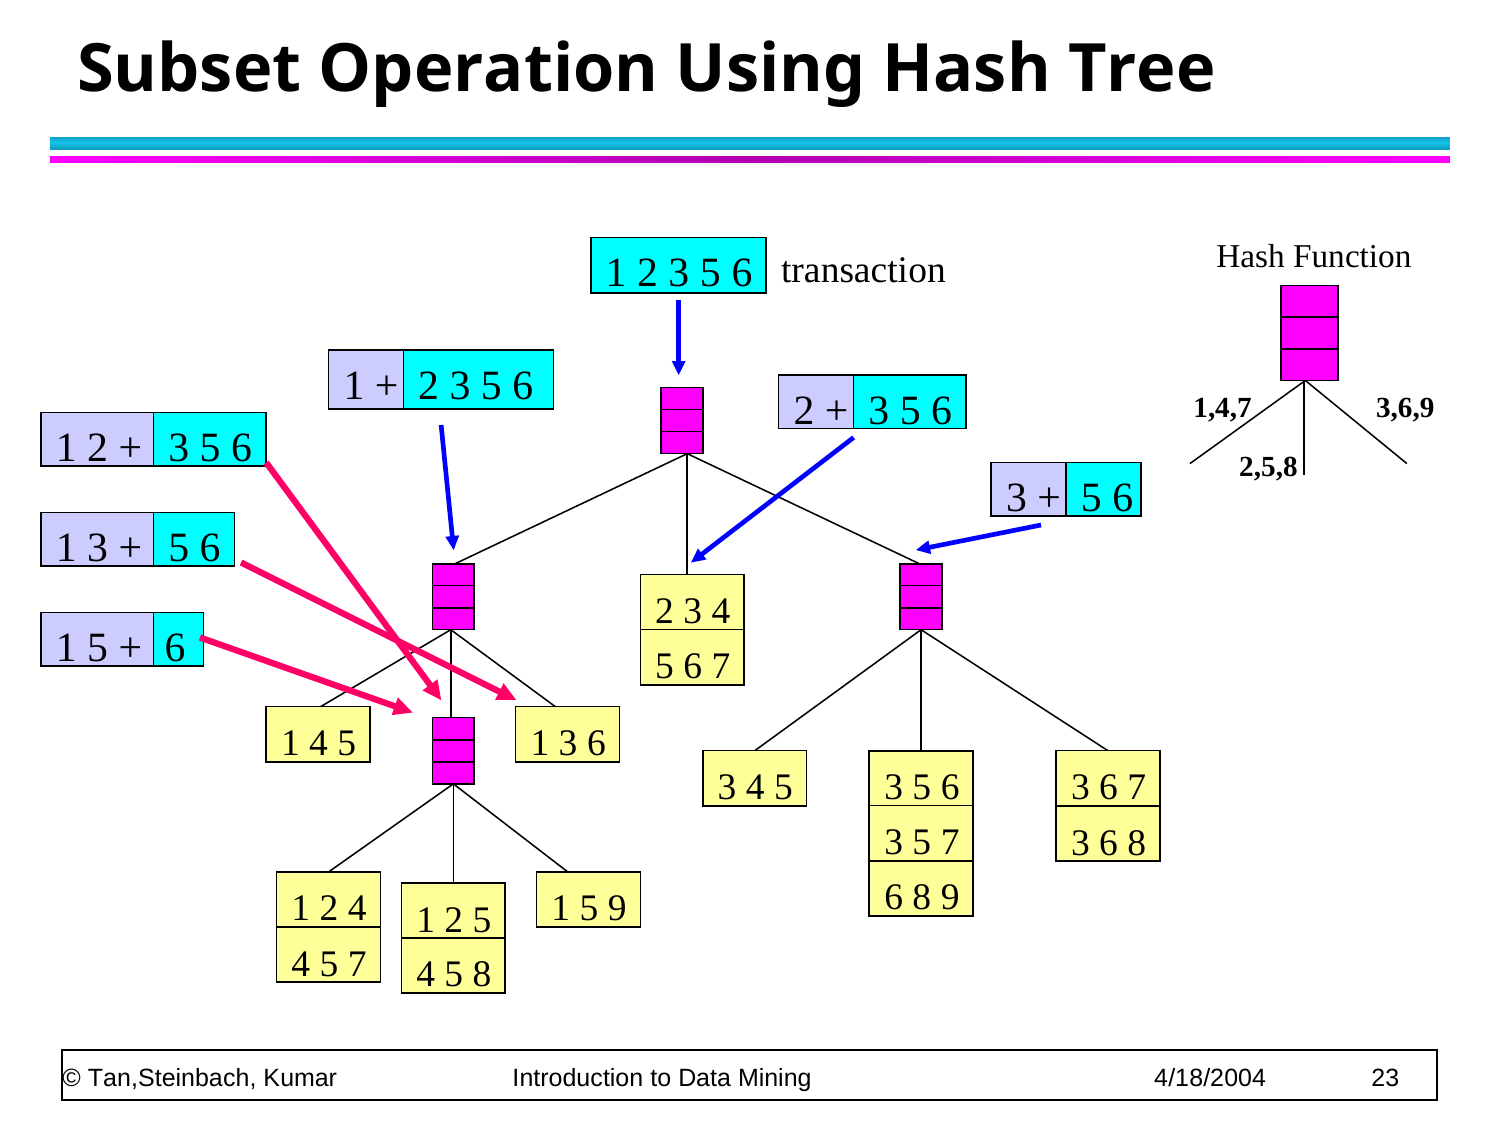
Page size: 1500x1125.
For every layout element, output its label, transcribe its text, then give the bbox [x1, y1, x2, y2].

text_box 1 3 6 [515, 710, 621, 772]
text_box 2 3 5 6 [403, 350, 549, 416]
text_box [900, 586, 942, 607]
text_box 2 + [778, 375, 864, 441]
text_box 1,4,7 [1238, 410, 1267, 431]
text_box 1 + [328, 350, 403, 416]
text_box 1,4,7 [1178, 380, 1267, 431]
text_box 3 6 7 [1056, 754, 1162, 809]
text_box 2 3 4 [640, 578, 746, 633]
text_box [536, 871, 641, 875]
text_box 3 + [991, 462, 1076, 529]
text_box [515, 706, 620, 710]
text_box 5 6 [1076, 462, 1149, 529]
text_box 2,5,8 [1224, 440, 1313, 491]
text_box [432, 586, 474, 607]
text_box [640, 629, 745, 633]
text_box Hash Function [1201, 226, 1427, 282]
text_box 1 3 + [41, 512, 158, 578]
text_box 3 5 6 [864, 375, 968, 441]
text_box [640, 574, 745, 578]
text_box 4 5 8 [401, 941, 507, 1003]
text_box 1 2 + [41, 412, 158, 478]
text_box [661, 410, 703, 431]
text_box 1 2 3 5 6 [590, 237, 768, 304]
text_box [1281, 285, 1339, 381]
text_box 3 6 8 [1056, 809, 1162, 871]
text_box [432, 608, 474, 630]
text_box 3 4 5 [702, 754, 808, 816]
text_box [432, 762, 474, 784]
text_box [432, 563, 474, 585]
text_box [868, 750, 974, 917]
text_box 6 8 9 [869, 864, 975, 926]
text_box 5 6 [158, 512, 236, 578]
text_box [276, 871, 381, 875]
text_box [276, 927, 381, 931]
text_box [661, 387, 703, 409]
text_box [661, 432, 703, 454]
text_box 3,6,9 [1361, 380, 1450, 431]
title Subset Operation Using Hash Tree [62, 22, 1421, 113]
text_box 3 5 6 [869, 754, 975, 809]
text_box [1056, 750, 1161, 754]
text_box 1 5 9 [536, 875, 642, 937]
text_box 4 5 7 [276, 931, 382, 992]
text_box 3 5 6 [158, 412, 268, 478]
text_box 1 2 5 [401, 886, 507, 941]
text_box [900, 609, 942, 630]
text_box 5 6 7 [640, 633, 746, 695]
text_box [266, 706, 370, 710]
text_box [549, 350, 554, 409]
text_box [1056, 805, 1161, 809]
text_box 1 2 4 [276, 875, 382, 931]
text_box [900, 563, 942, 585]
text_box [702, 750, 807, 754]
text_box [432, 717, 474, 739]
text_box 1 4 5 [266, 710, 372, 772]
text_box 3 5 7 [869, 809, 975, 864]
text_box 6 [158, 612, 201, 679]
text_box 1 5 + [41, 612, 158, 679]
text_box [432, 740, 474, 761]
text_box transaction [766, 237, 961, 298]
